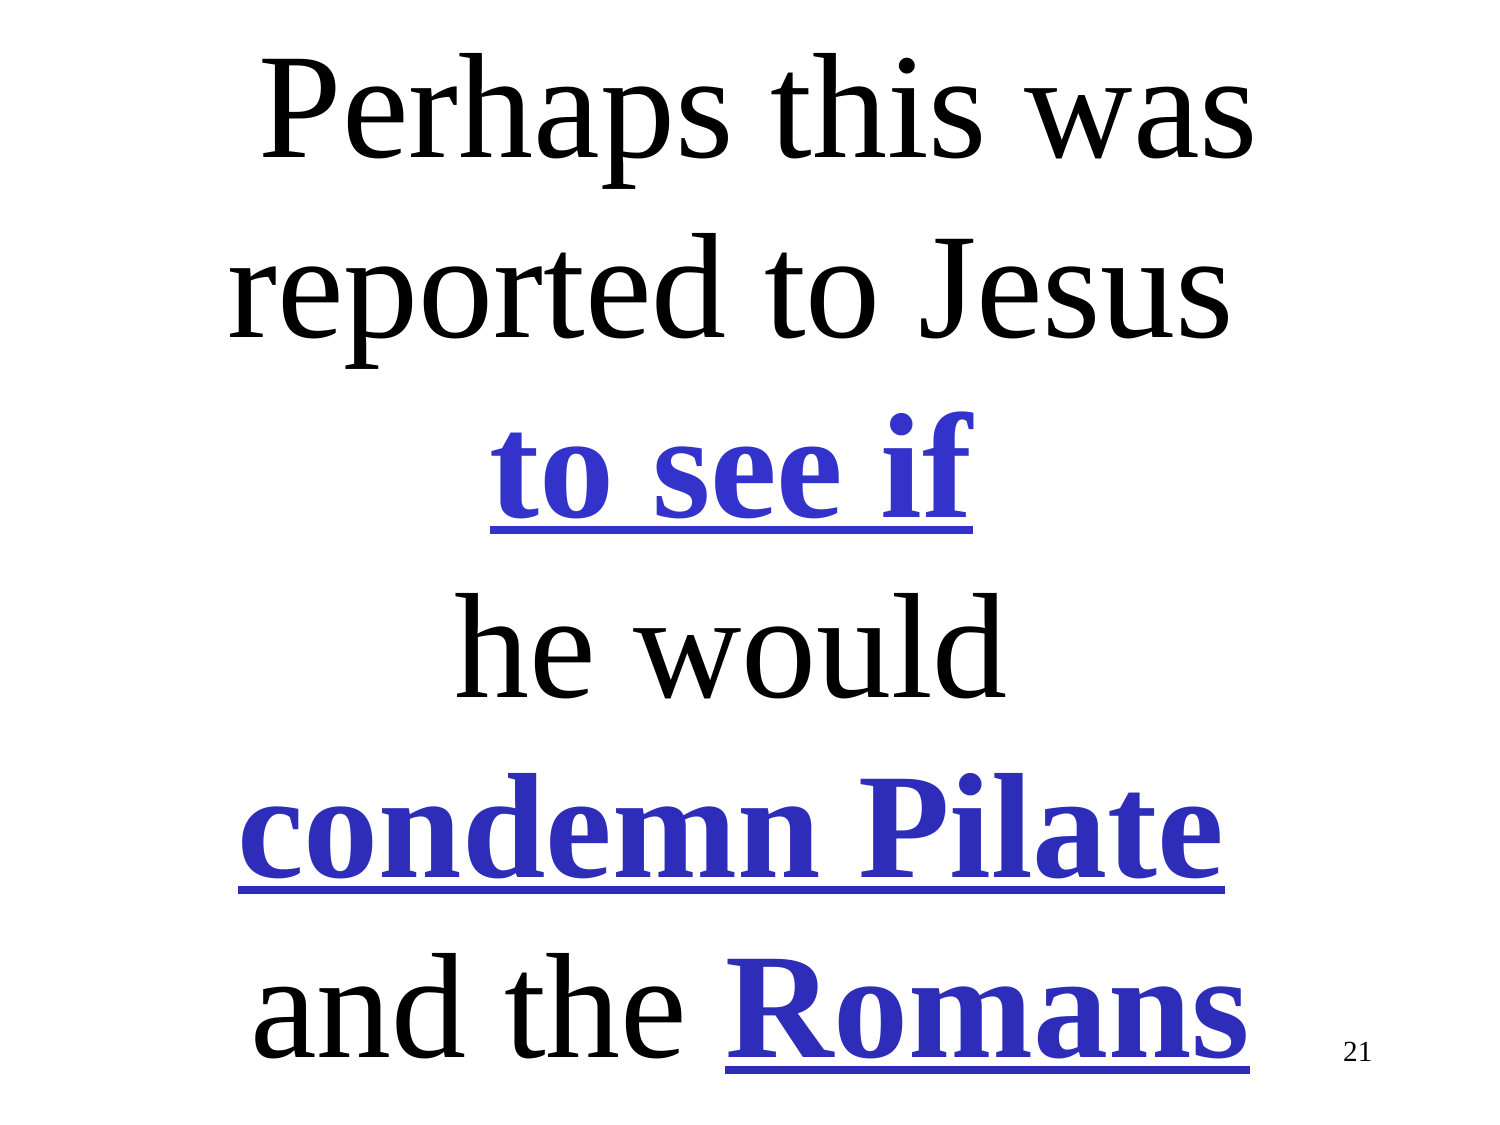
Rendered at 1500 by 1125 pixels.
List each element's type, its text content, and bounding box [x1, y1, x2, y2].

text_box Perhaps this was reported to Jesus to see if he would condemn Pilate and the Romans [0, 0, 1500, 1125]
